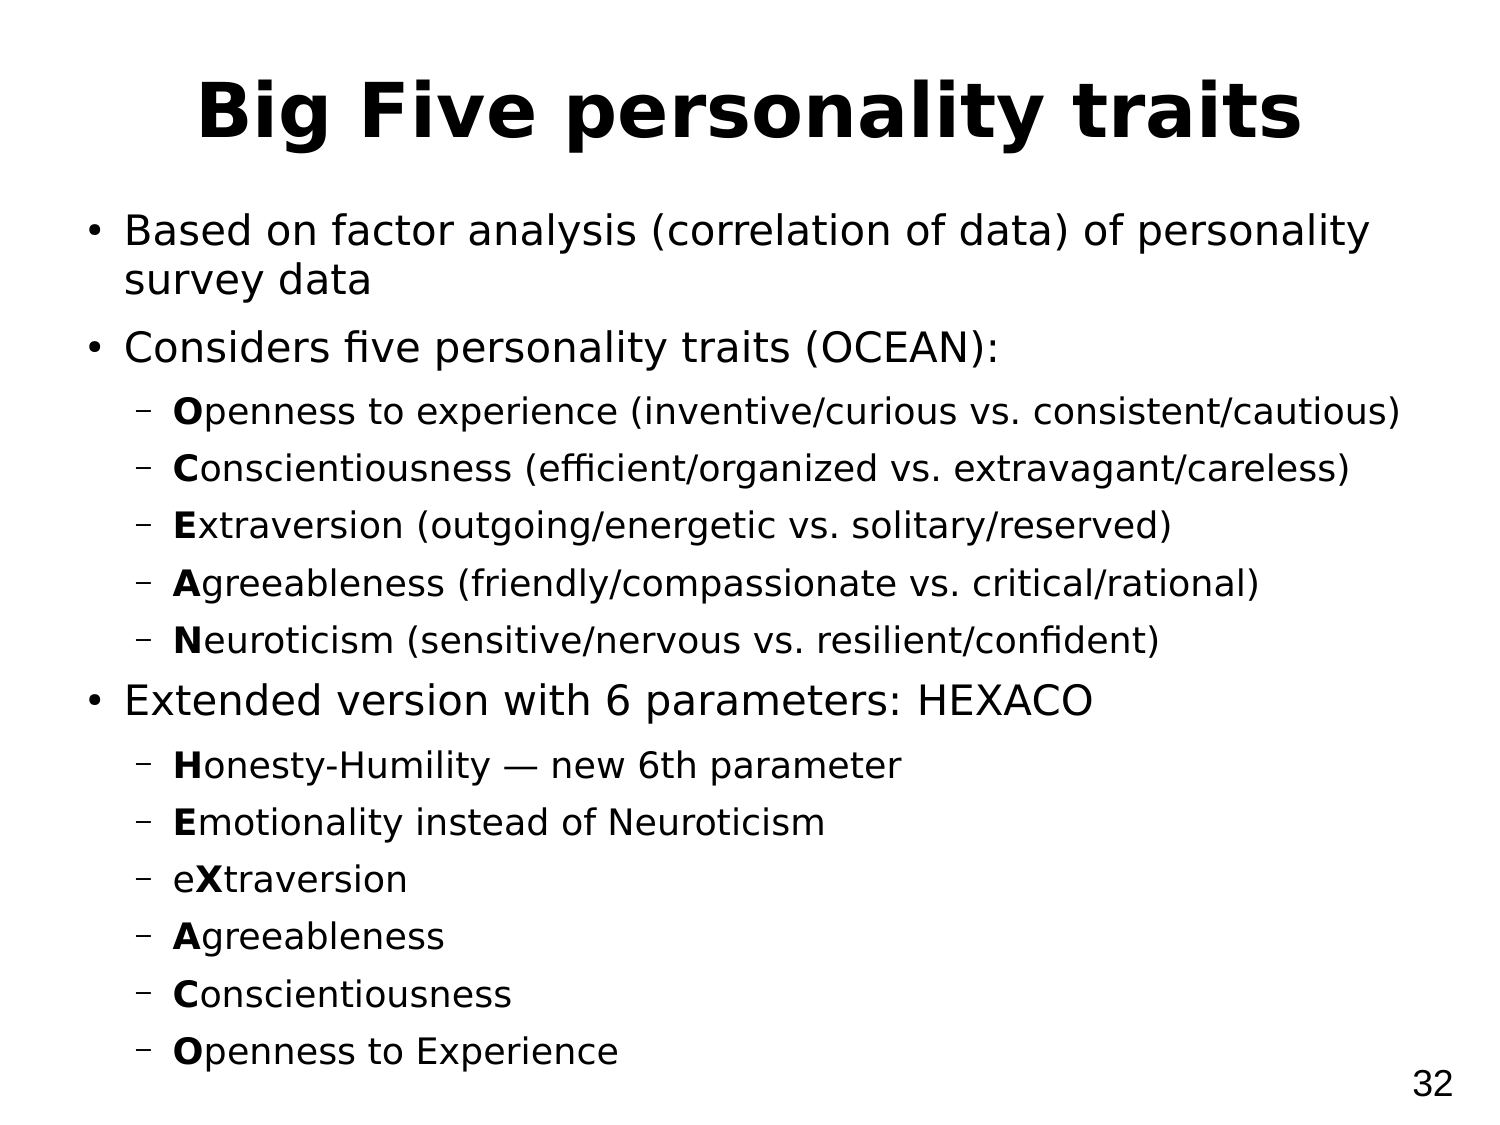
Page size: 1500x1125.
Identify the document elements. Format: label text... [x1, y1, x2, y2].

title Big Five personality traits [75, 44, 1425, 177]
list Based on factor analysis (correlation of data) of personality survey data Considers five personality traits (OCEAN): Openness to experience (inventive/curious vs. consistent/cautious) Conscientiousness (efficient/organized vs. extravagant/careless) Extraversion (outgoing/energetic vs. solitary/reserved) Agreeableness (friendly/compassionate vs. critical/rational) Neuroticism (sensitive/nervous vs. resilient/confident) Extended version with 6 parameters: HEXACO Honesty-Humility — new 6th parameter Emotionality instead of Neuroticism eXtraversion Agreeableness Conscientiousness Openness to Experience [75, 206, 1425, 1093]
